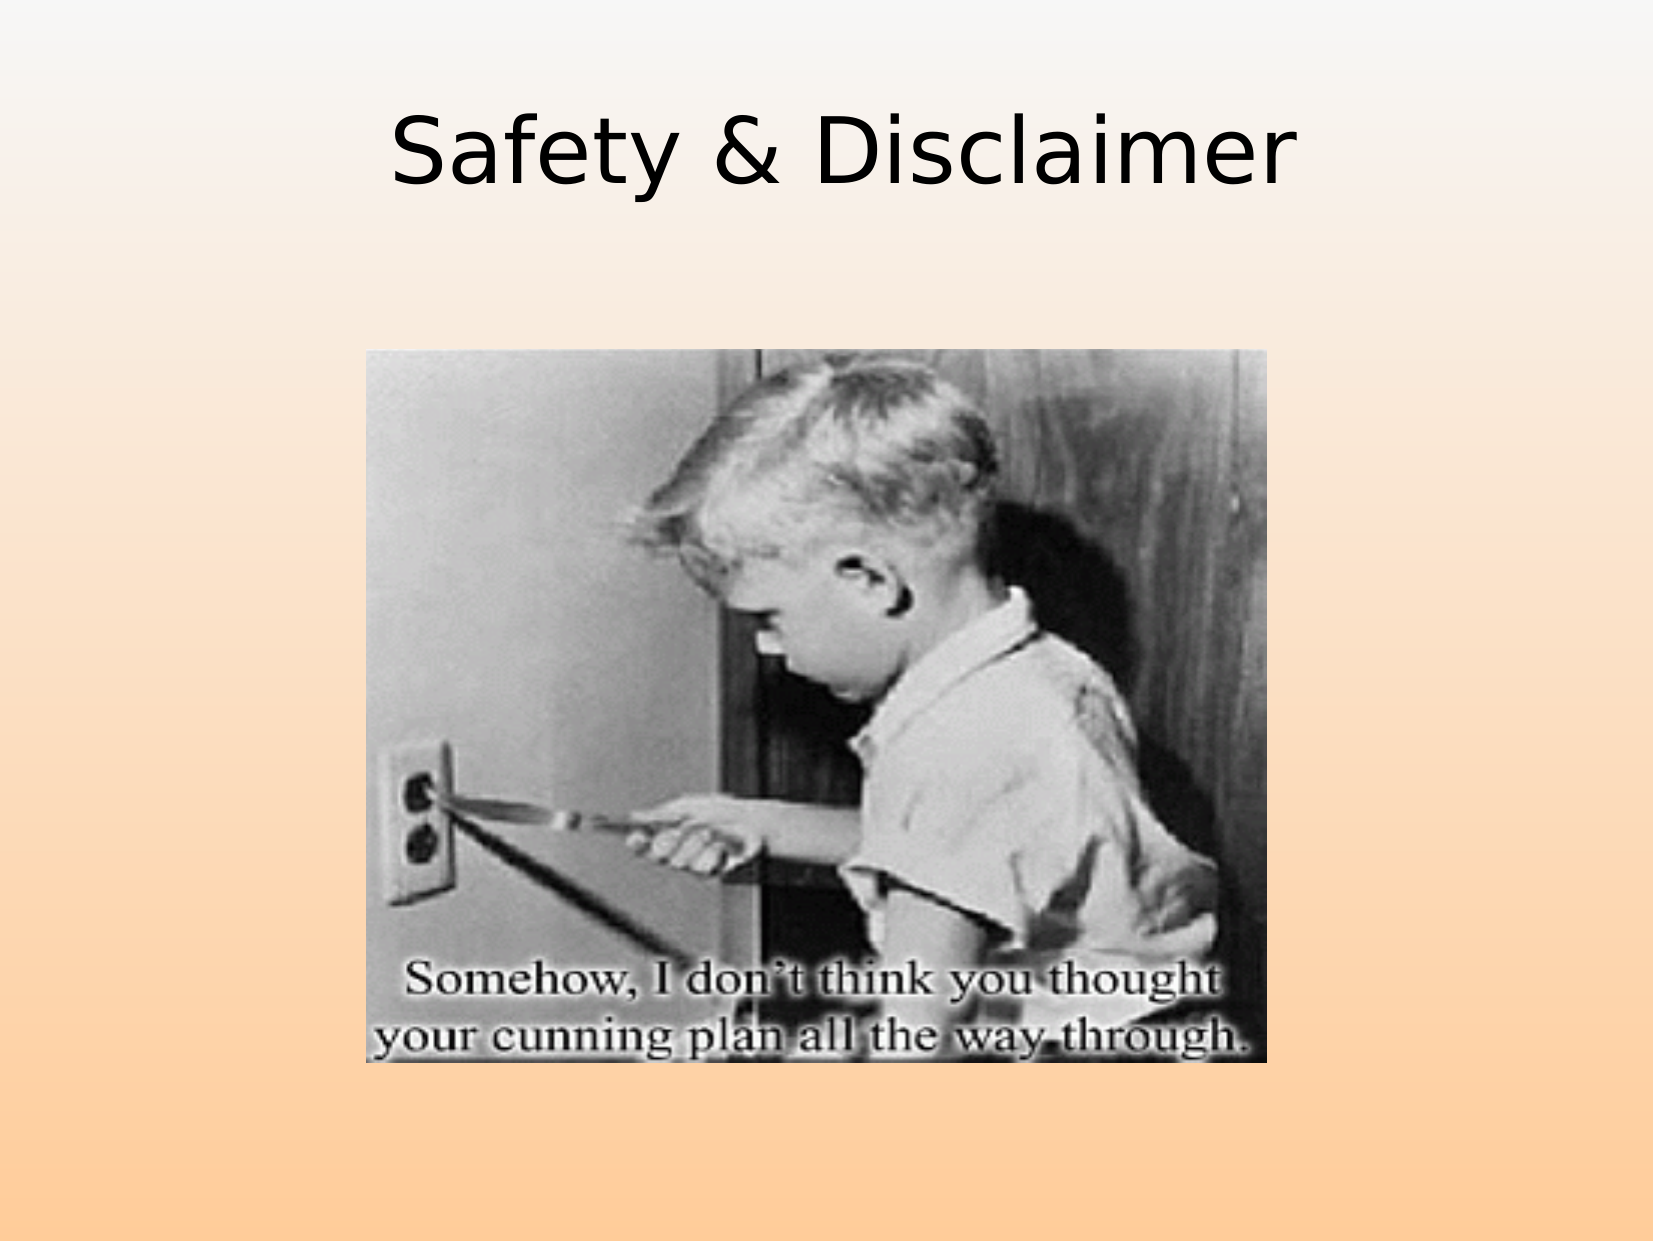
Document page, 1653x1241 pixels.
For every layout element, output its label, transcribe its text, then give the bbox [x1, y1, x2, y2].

chart [82, 290, 1570, 1109]
title Safety & Disclaimer [82, 49, 1570, 257]
